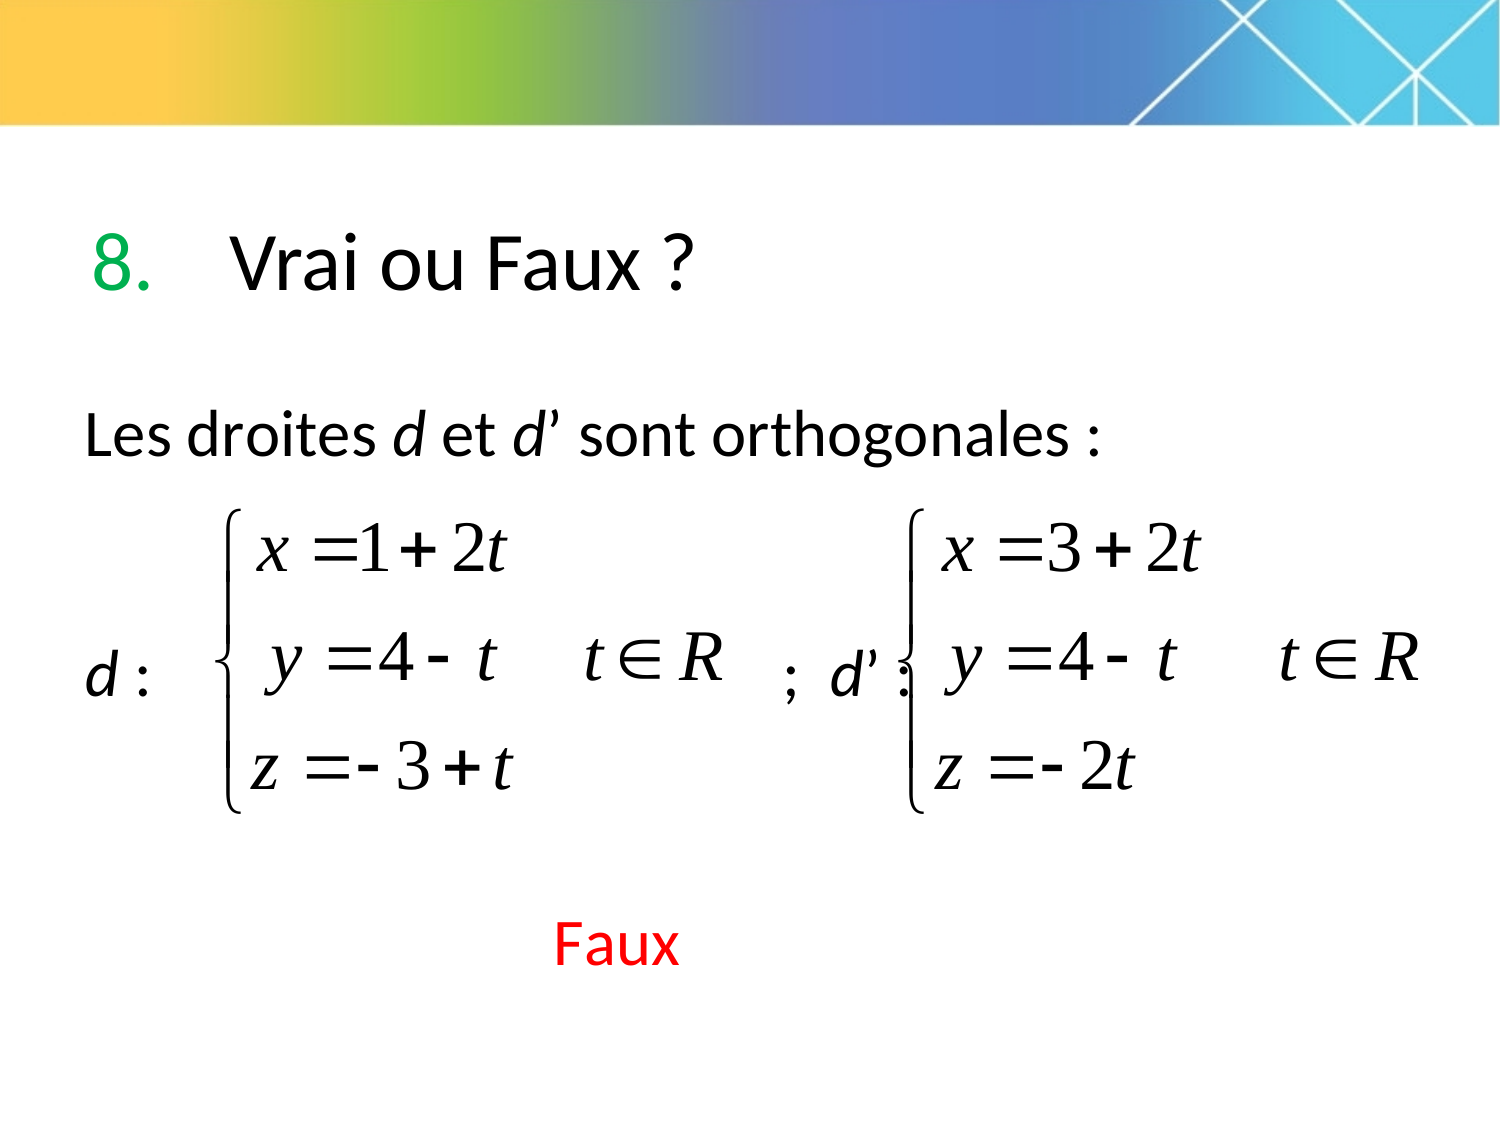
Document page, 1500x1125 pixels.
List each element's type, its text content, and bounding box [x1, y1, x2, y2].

chart [883, 492, 1435, 832]
picture [0, 0, 1500, 127]
text_box Faux [538, 890, 727, 986]
title Vrai ou Faux ? [76, 163, 1500, 351]
text_box Les droites d et d’ sont orthogonales : d : ; d’ : [70, 302, 1465, 1038]
chart [199, 492, 739, 833]
